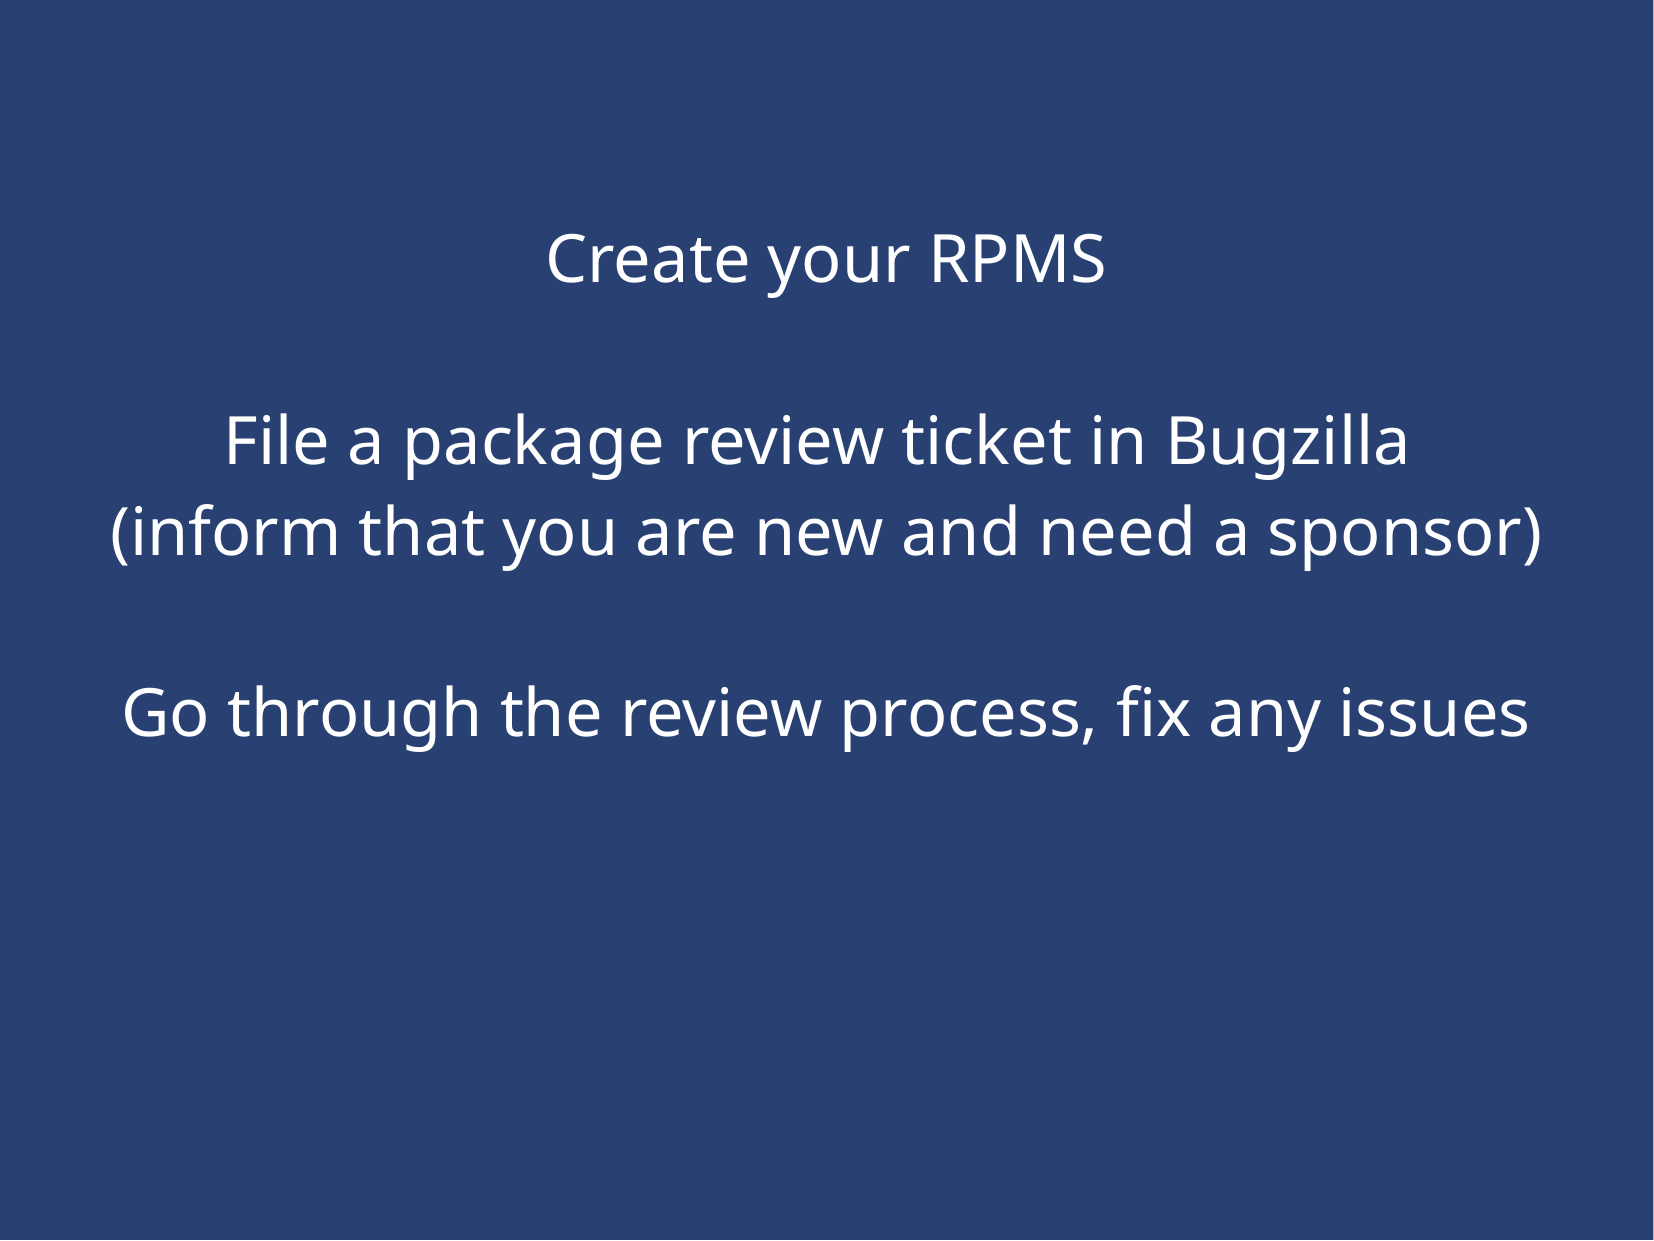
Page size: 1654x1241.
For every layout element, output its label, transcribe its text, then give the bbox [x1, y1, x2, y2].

subtitle Create your RPMS File a package review ticket in Bugzilla (inform that you are new and need a sponsor) Go through the review process, fix any issues [82, 49, 1571, 1109]
